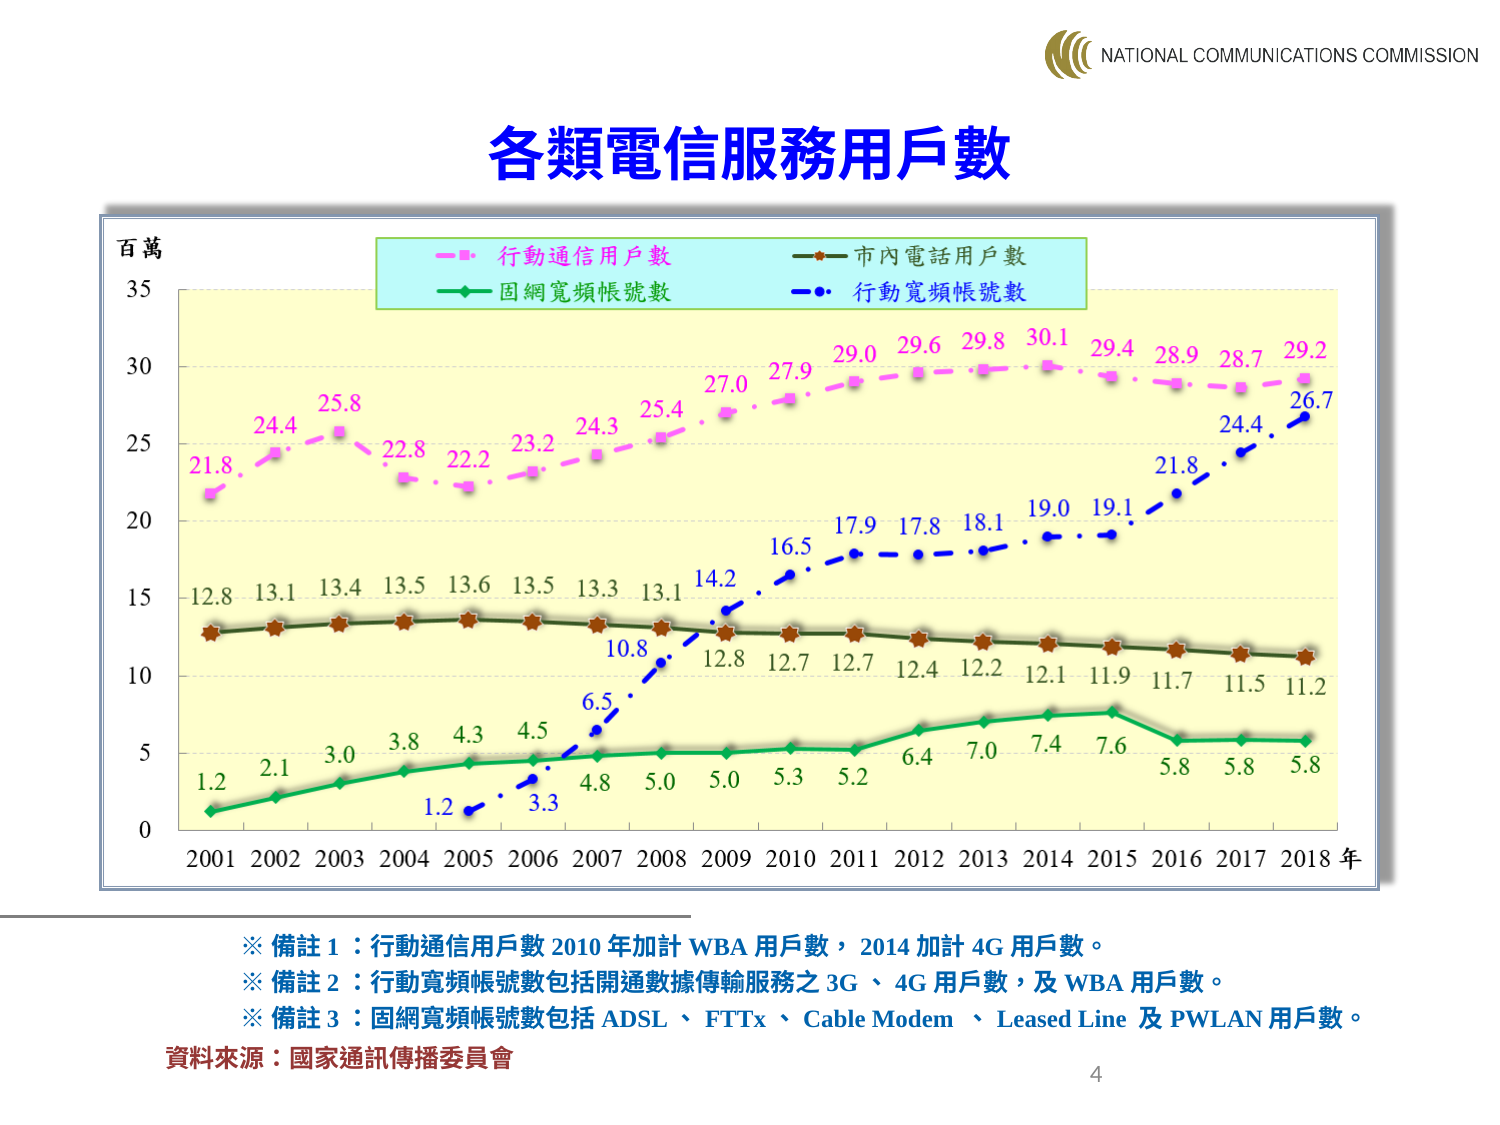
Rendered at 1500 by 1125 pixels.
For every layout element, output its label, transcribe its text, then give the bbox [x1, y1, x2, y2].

picture [1045, 30, 1479, 79]
text_box 各類電信服務用戶數 [0, 90, 1500, 216]
text_box ※備註1：行動通信用戶數2010年加計WBA用戶數，2014加計4G用戶數。 ※備註2：行動寬頻帳號數包括開通數據傳輸服務之3G、4G用戶數，及WBA用戶數。 ※備註3：固網寬頻帳號數包括ADSL、FTTx、Cable Modem 、Leased Line 及PWLAN用戶數。 [0, 916, 1424, 1042]
picture [97, 196, 1403, 892]
text_box 資料來源：國家通訊傳播委員會 [0, 1035, 703, 1081]
text_box [1074, 1042, 1426, 1103]
